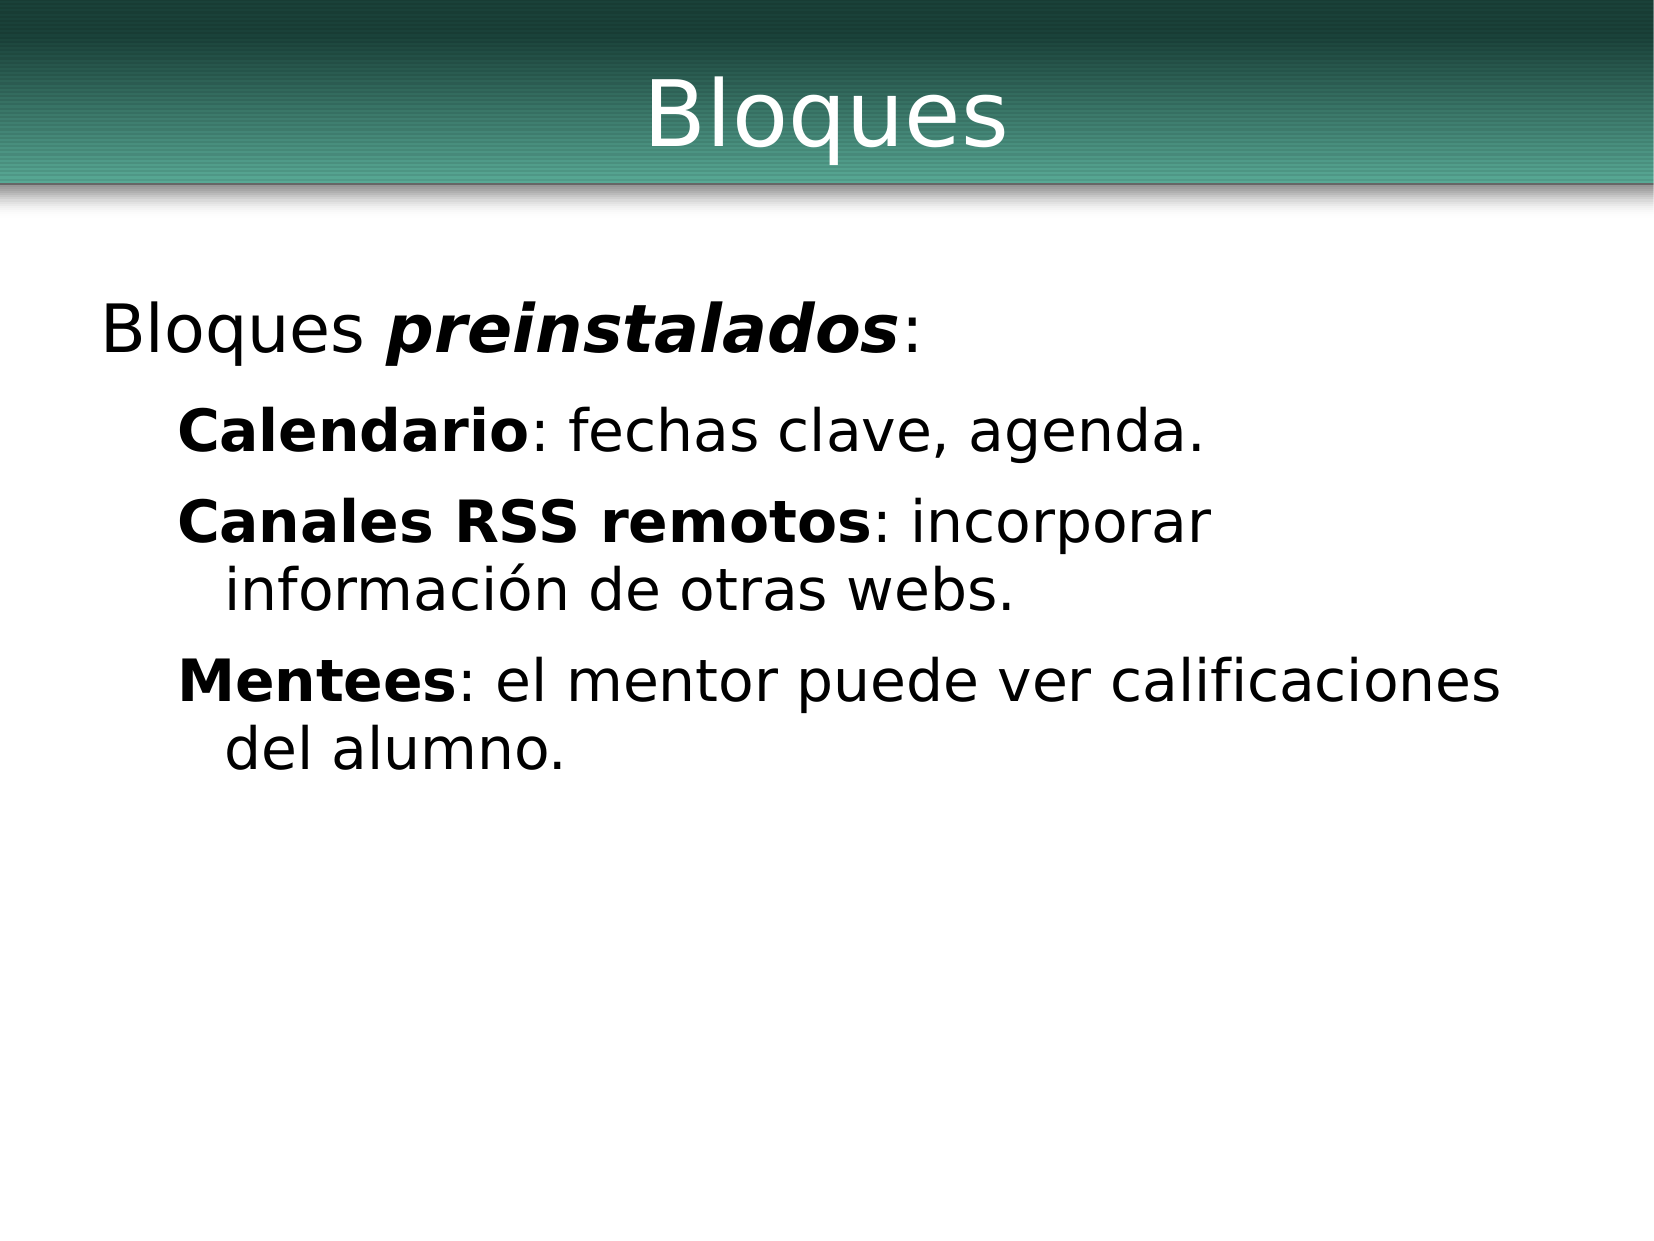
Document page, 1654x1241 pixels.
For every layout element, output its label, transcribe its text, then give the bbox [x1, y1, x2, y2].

picture [0, 0, 1654, 225]
list Bloques preinstalados: Calendario: fechas clave, agenda. Canales RSS remotos: incorporar información de otras webs. Mentees: el mentor puede ver calificaciones del alumno. [82, 290, 1571, 1094]
title Bloques [82, 11, 1571, 219]
